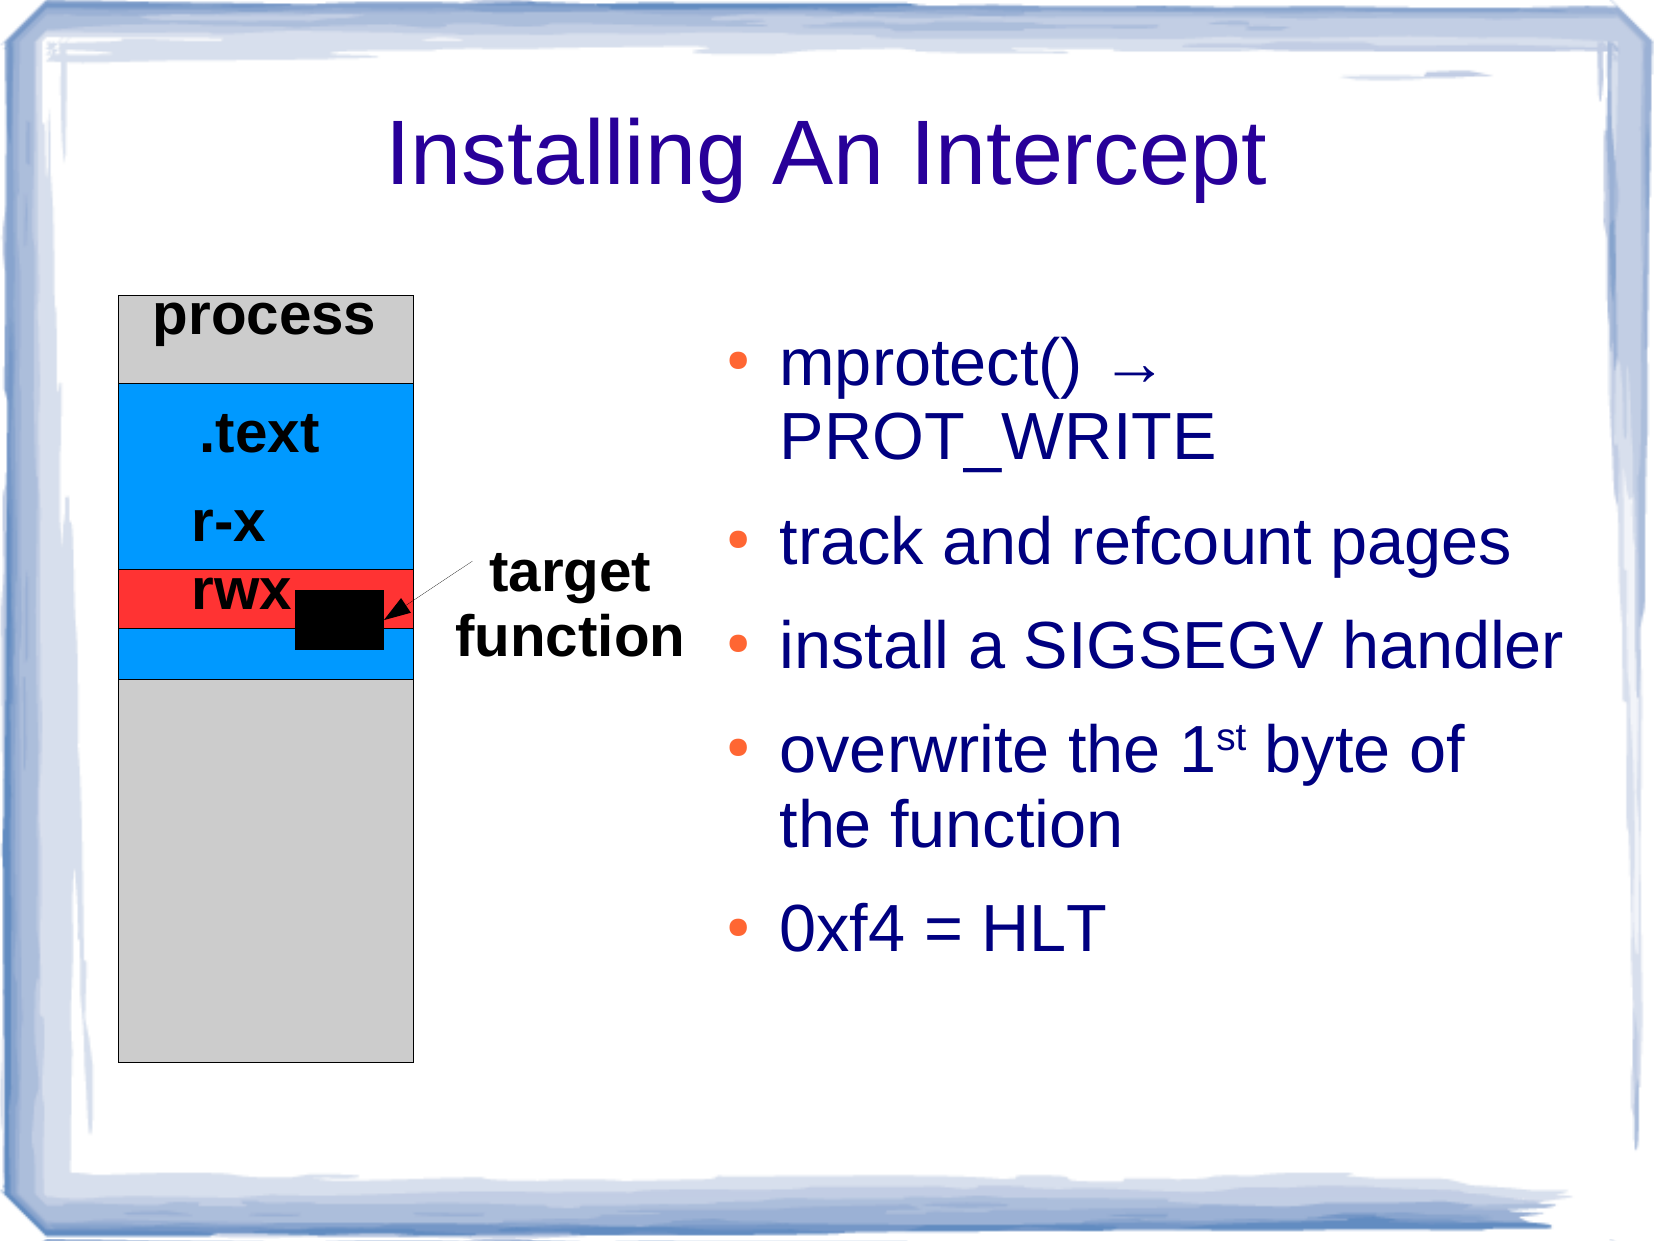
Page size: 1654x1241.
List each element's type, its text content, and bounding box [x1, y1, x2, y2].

text_box r-x [177, 481, 282, 562]
picture [0, 0, 1654, 1241]
text_box process [138, 274, 392, 355]
text_box target function [440, 531, 701, 677]
text_box [118, 295, 414, 1063]
text_box .text [184, 392, 335, 473]
title Installing An Intercept [82, 49, 1571, 257]
text_box rwx [177, 548, 308, 629]
list mprotect() → PROT_WRITE track and refcount pages install a SIGSEGV handler overwrite the 1st byte of the function 0xf4 = HLT [708, 324, 1572, 1129]
